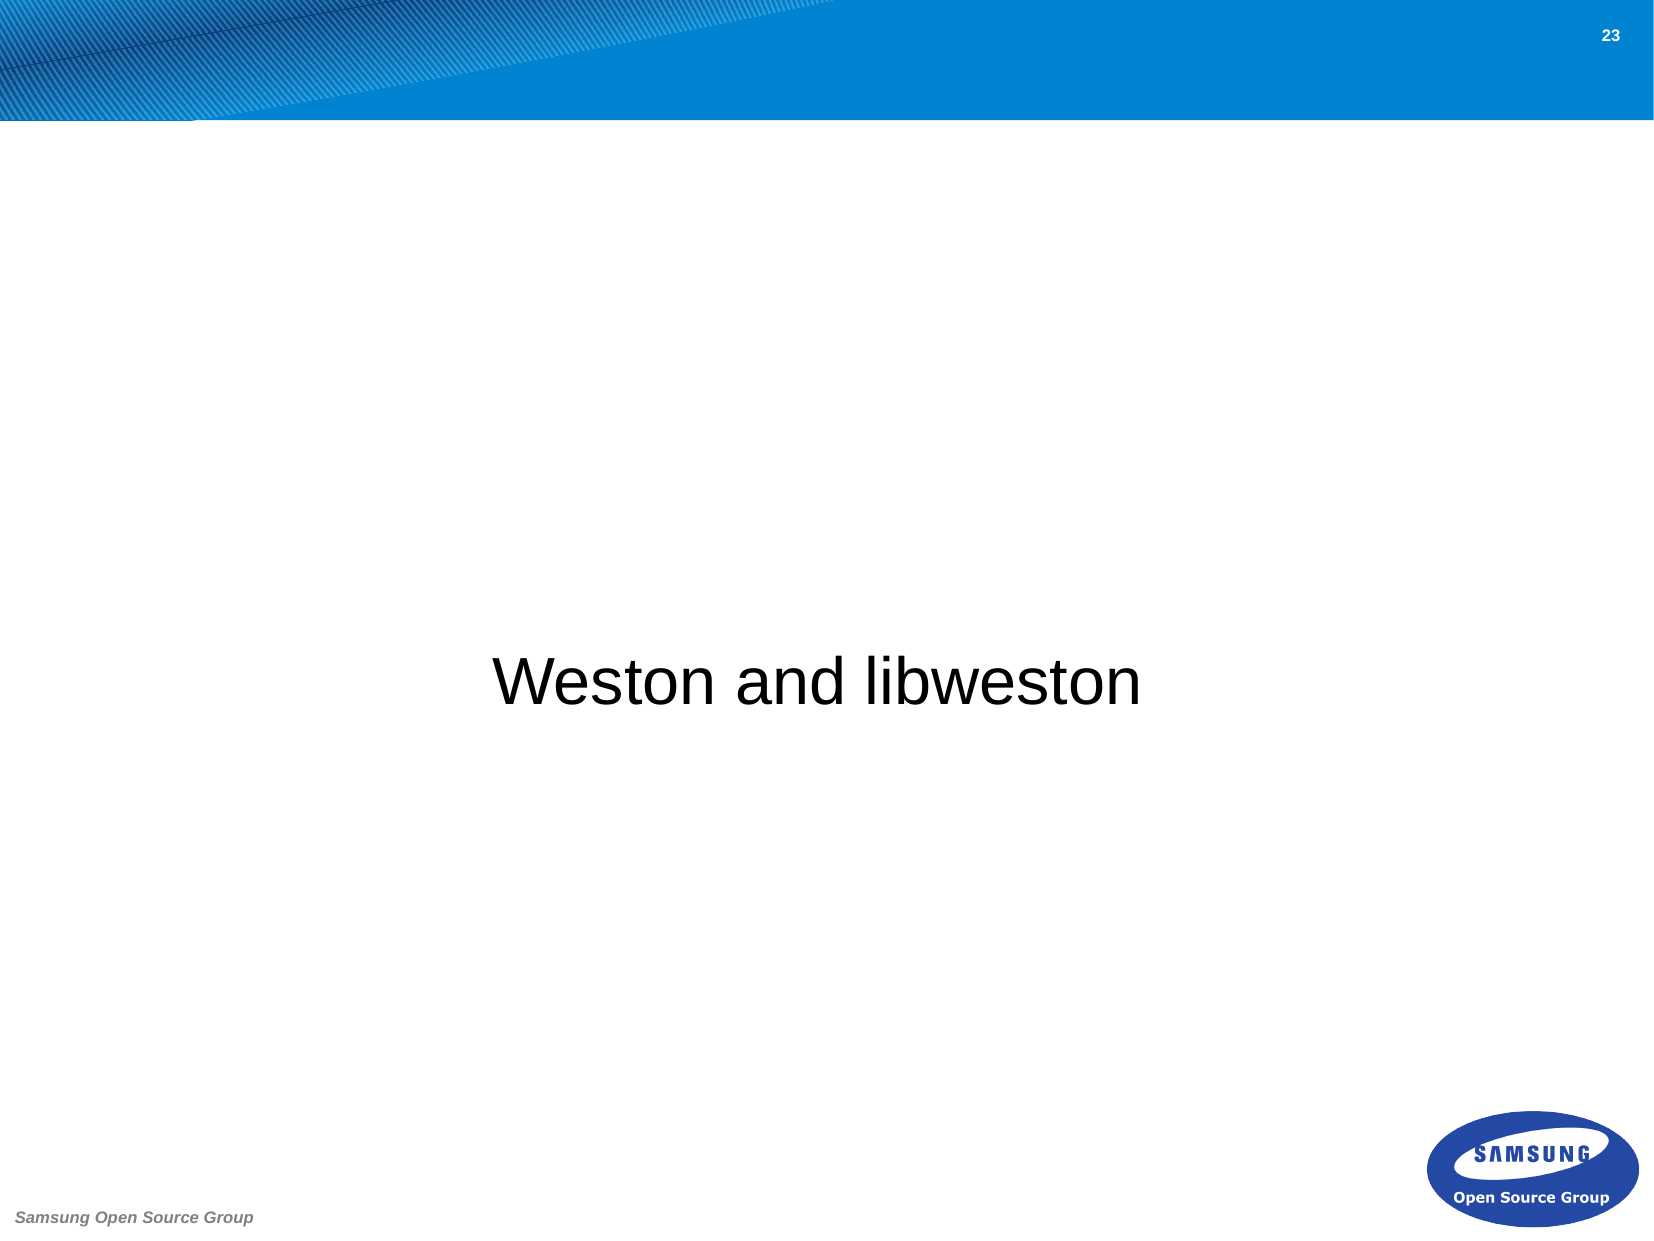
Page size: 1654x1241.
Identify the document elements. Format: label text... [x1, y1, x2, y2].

picture [1425, 1109, 1641, 1230]
subtitle Weston and libweston [90, 225, 1545, 1141]
